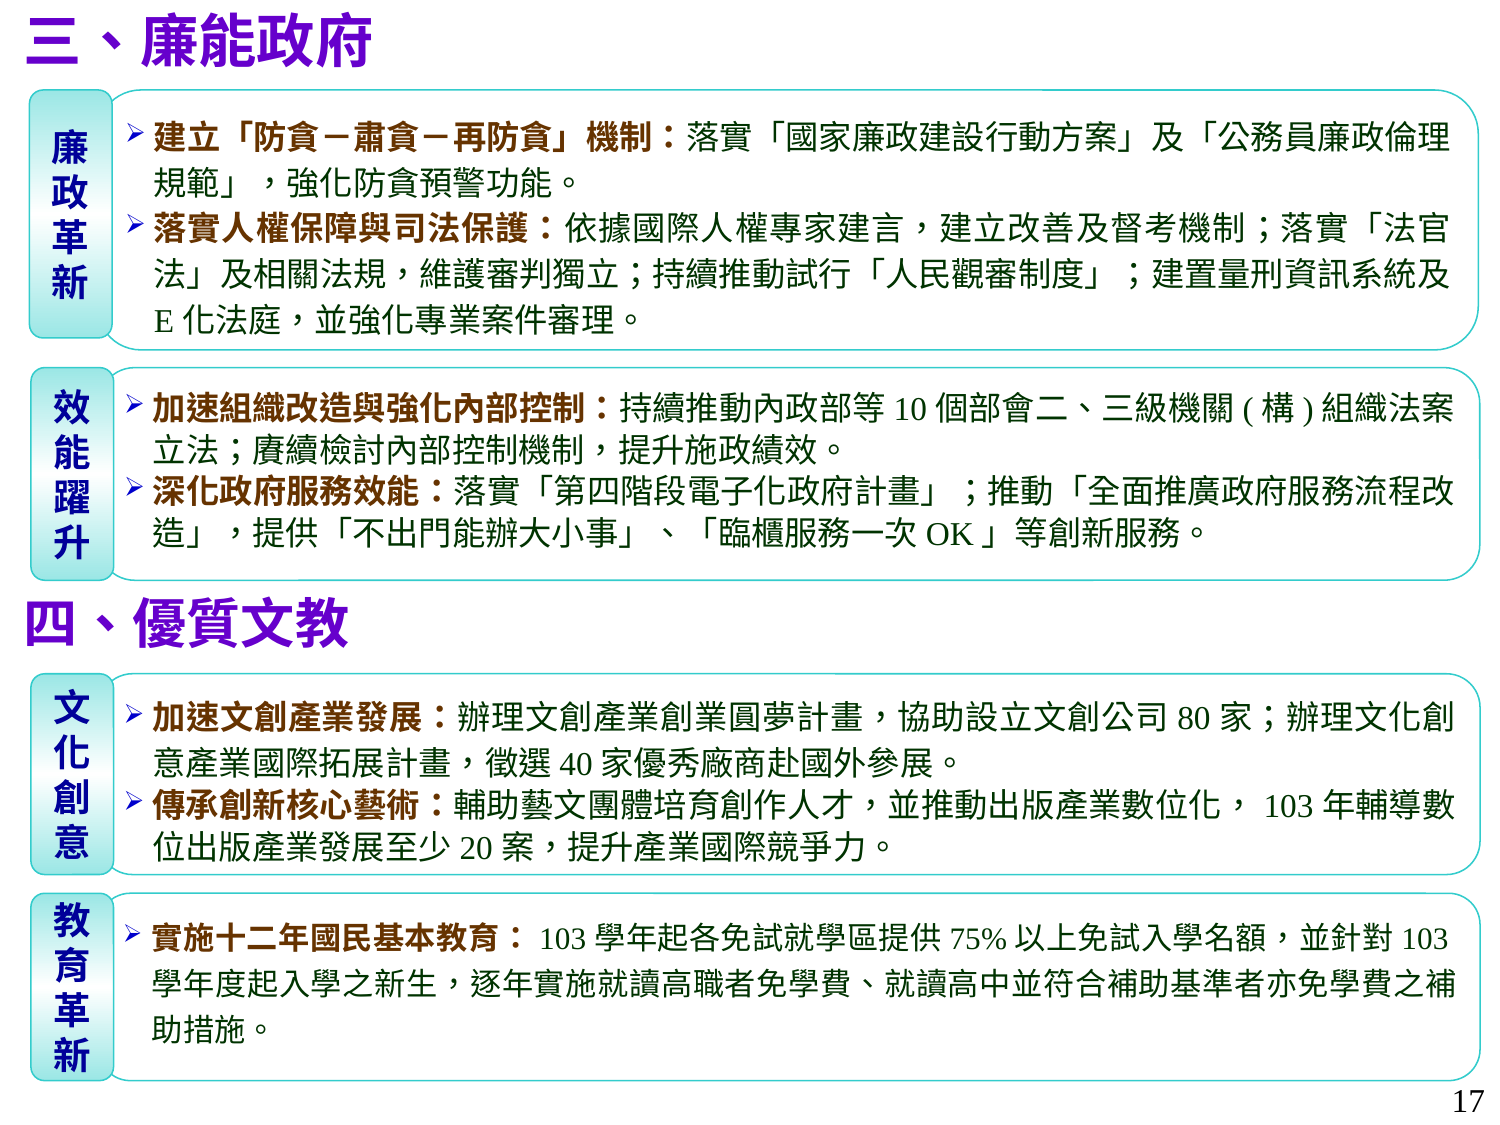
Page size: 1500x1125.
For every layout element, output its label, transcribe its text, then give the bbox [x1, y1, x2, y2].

text_box 建立「防貪－肅貪－再防貪」機制：落實「國家廉政建設行動方案」及「公務員廉政倫理規範」，強化防貪預警功能。 落實人權保障與司法保護：依據國際人權專家建言，建立改善及督考機制；落實「法官法」及相關法規，維護審判獨立；持續推動試行「人民觀審制度」；建置量刑資訊系統及E化法庭，並強化專業案件審理。 [108, 89, 1479, 350]
text_box 三、廉能政府 [23, 4, 703, 90]
text_box 文化創意 [30, 676, 114, 875]
text_box 教育革新 [30, 893, 114, 1081]
text_box 效能躍升 [30, 367, 114, 581]
text_box 加速組織改造與強化內部控制：持續推動內政部等10個部會二、三級機關(構)組織法案立法；賡續檢討內部控制機制，提升施政績效。 深化政府服務效能：落實「第四階段電子化政府計畫」；推動「全面推廣政府服務流程改造」，提供「不出門能辦大小事」、「臨櫃服務一次OK」等創新服務。 [112, 367, 1480, 581]
text_box 四、優質文教 [23, 589, 703, 676]
text_box 廉政革新 [29, 90, 113, 338]
text_box 加速文創產業發展：辦理文創產業創業圓夢計畫，協助設立文創公司80家；辦理文化創意產業國際拓展計畫，徵選40家優秀廠商赴國外參展。 傳承創新核心藝術：輔助藝文團體培育創作人才，並推動出版產業數位化，103年輔導數位出版產業發展至少20案，提升產業國際競爭力。 [112, 673, 1481, 875]
text_box 實施十二年國民基本教育：103學年起各免試就學區提供75%以上免試入學名額，並針對103學年度起入學之新生，逐年實施就讀高職者免學費、就讀高中並符合補助基準者亦免學費之補助措施。 [112, 893, 1481, 1081]
text_box <編號> [1149, 1060, 1500, 1125]
